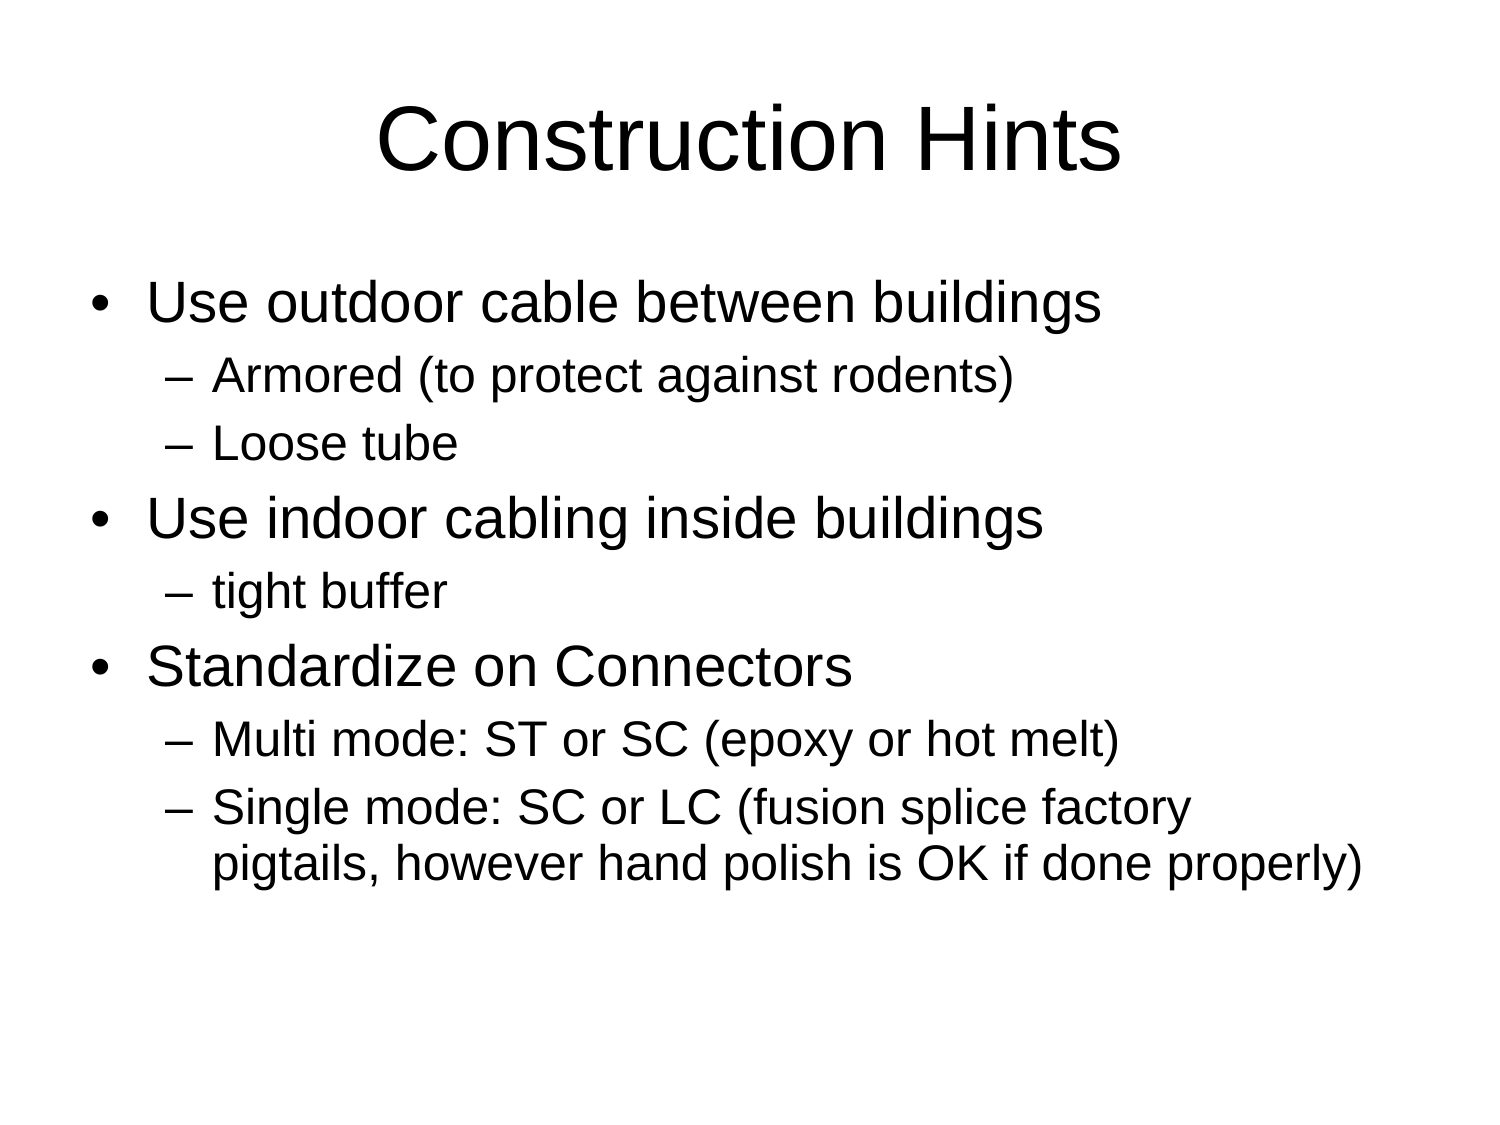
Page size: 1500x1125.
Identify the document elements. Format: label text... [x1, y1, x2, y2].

list Use outdoor cable between buildings Armored (to protect against rodents) Loose tube Use indoor cabling inside buildings tight buffer Standardize on Connectors Multi mode: ST or SC (epoxy or hot melt) Single mode: SC or LC (fusion splice factory pigtails, however hand polish is OK if done properly) [74, 262, 1388, 968]
title Construction Hints [75, 45, 1426, 233]
